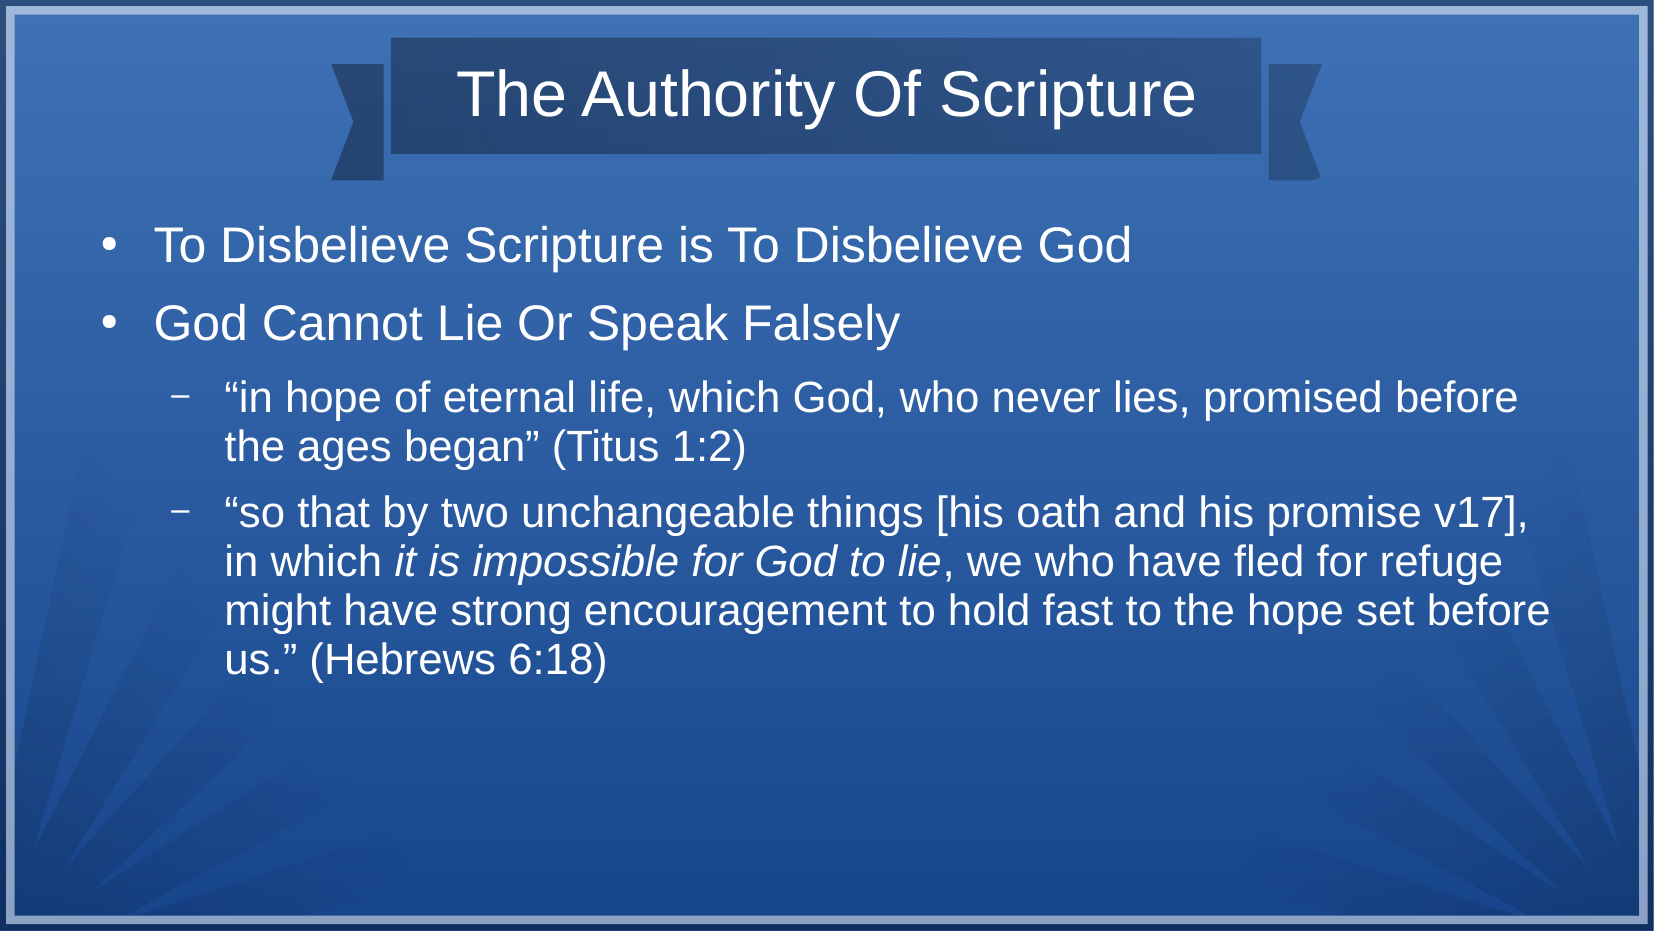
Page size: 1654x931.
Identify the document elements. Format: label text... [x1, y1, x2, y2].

title The Authority Of Scripture [389, 35, 1264, 154]
list To Disbelieve Scripture is To Disbelieve God God Cannot Lie Or Speak Falsely “in hope of eternal life, which God, who never lies, promised before the ages began” (Titus 1:2) “so that by two unchangeable things [his oath and his promise v17], in which it is impossible for God to lie, we who have fled for refuge might have strong encouragement to hold fast to the hope set before us.” (Hebrews 6:18) [82, 217, 1571, 758]
